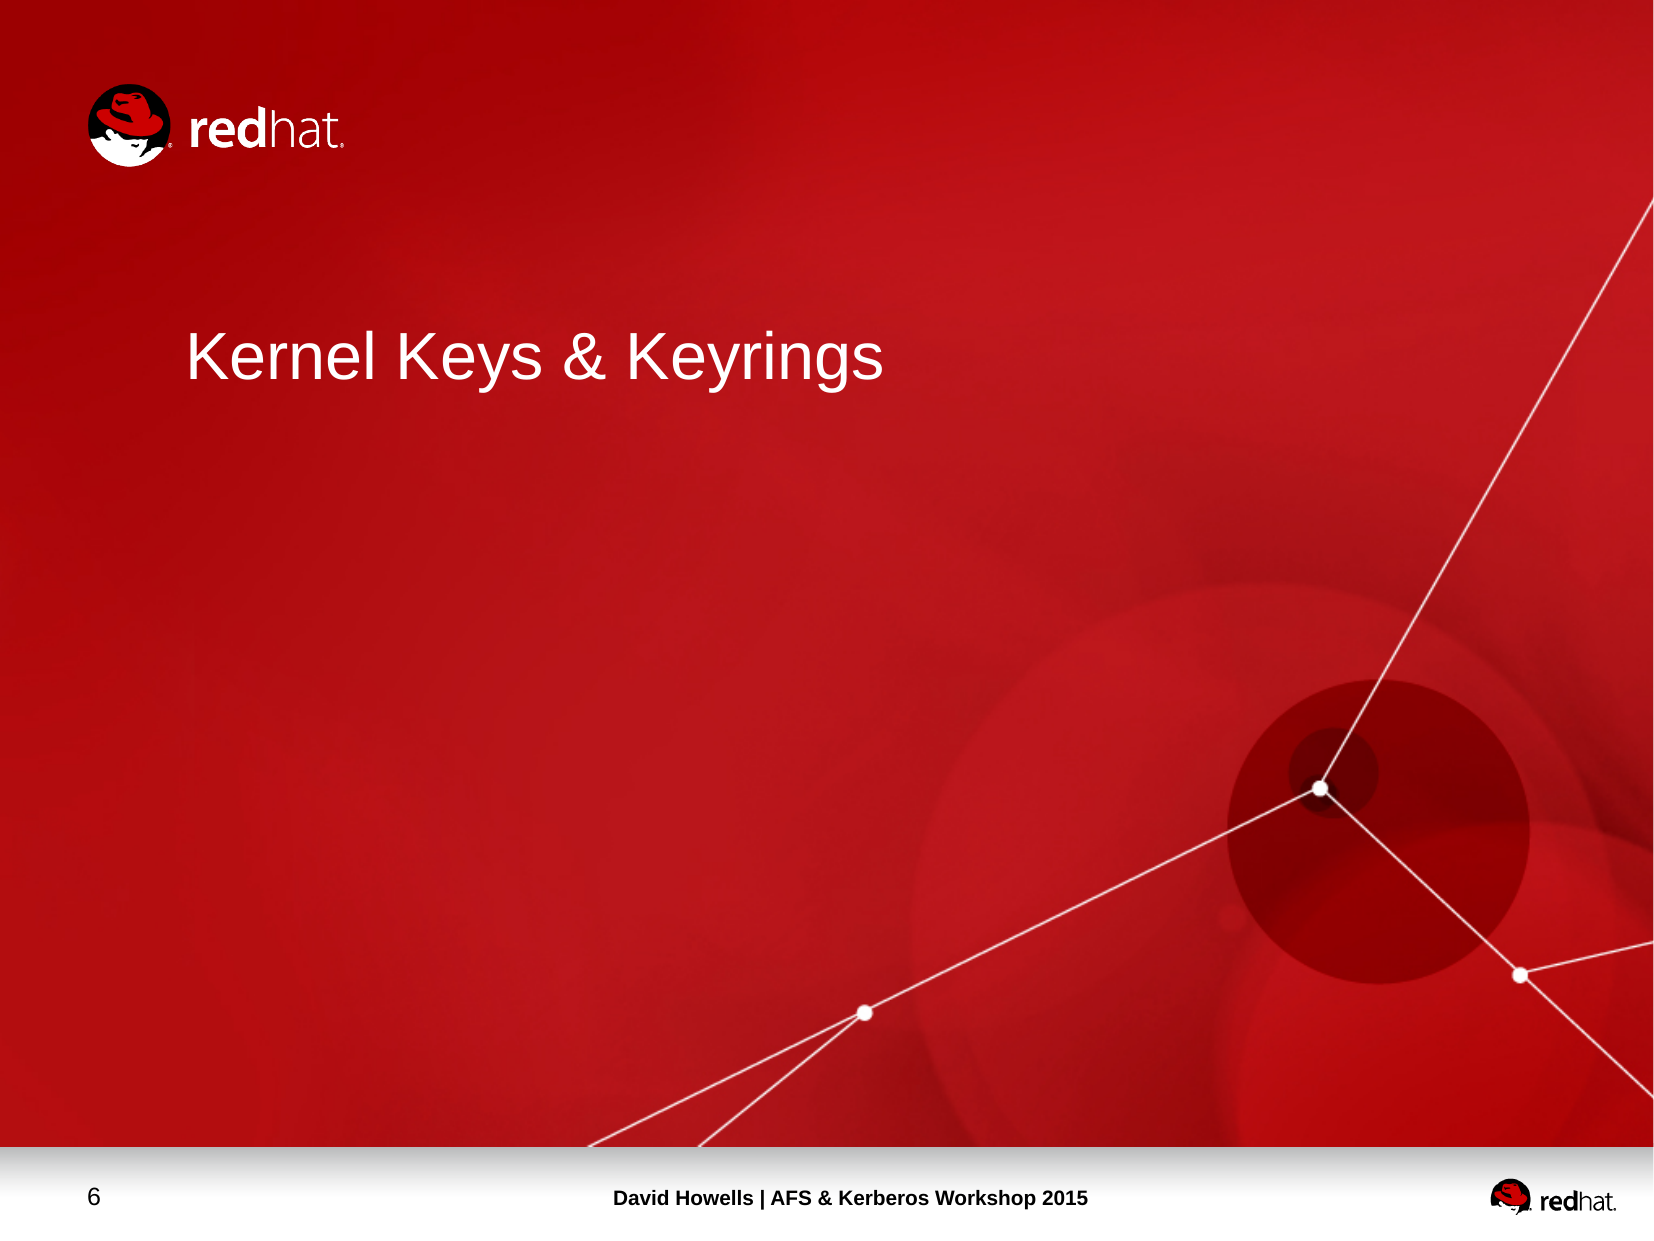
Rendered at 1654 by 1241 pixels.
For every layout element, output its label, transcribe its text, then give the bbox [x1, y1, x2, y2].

picture [0, 0, 1654, 1241]
text_box Kernel Keys & Keyrings [170, 273, 1408, 494]
